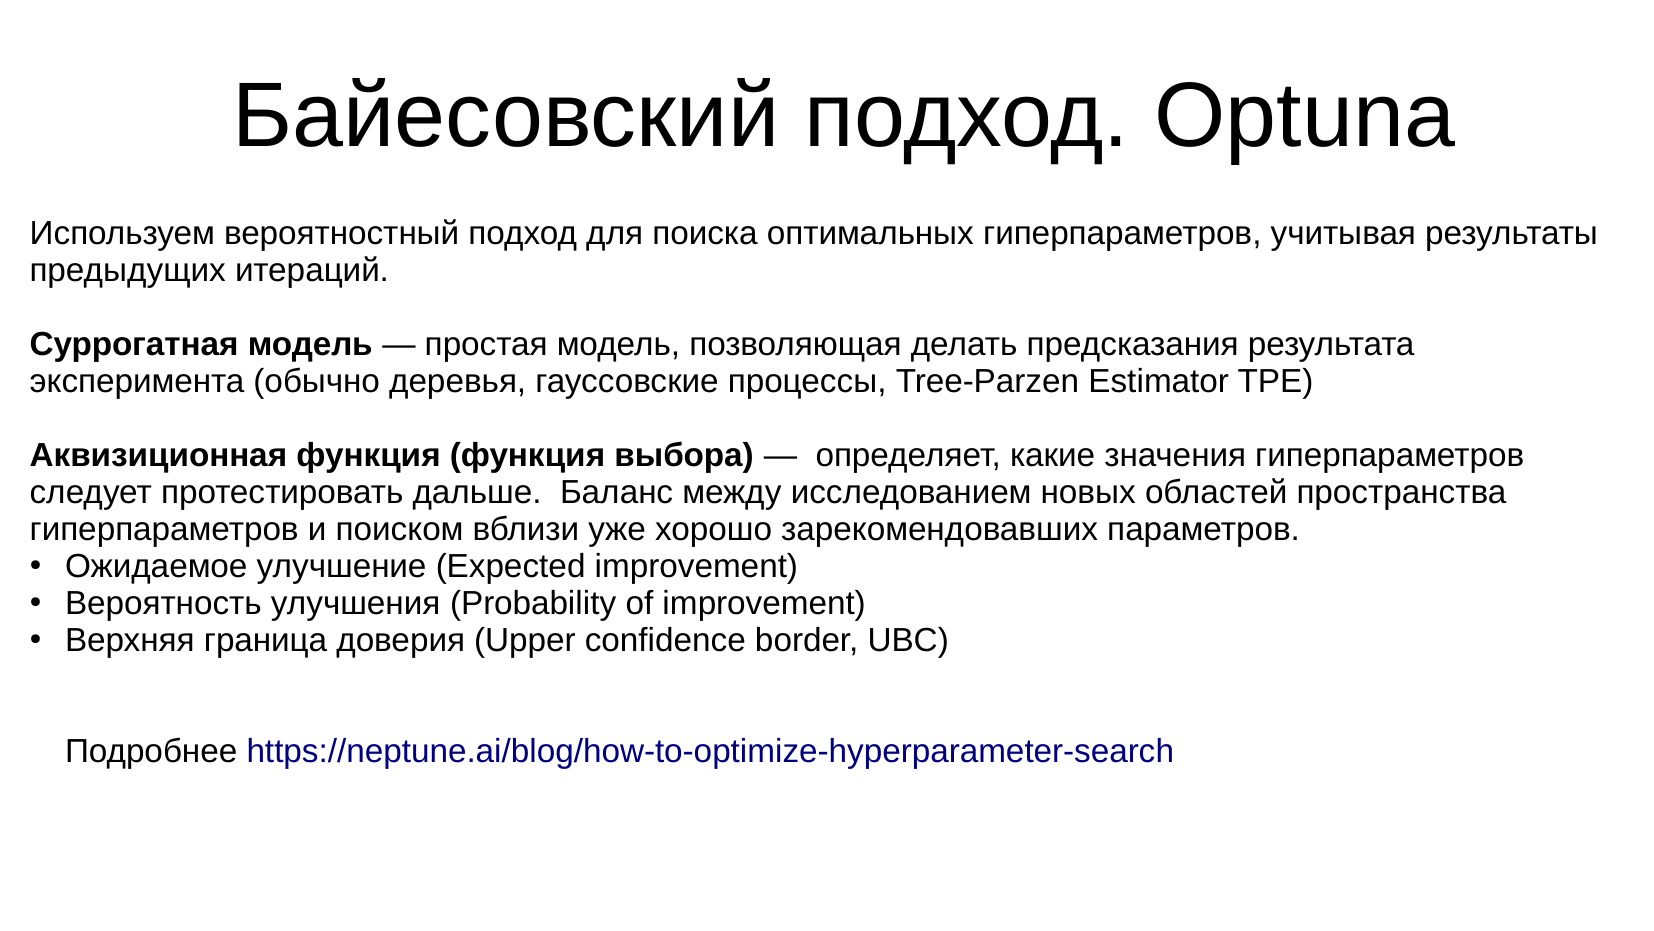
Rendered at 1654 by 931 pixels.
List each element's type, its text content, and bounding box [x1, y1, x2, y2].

title Байесовский подход. Optuna [82, 37, 1571, 193]
subtitle Используем вероятностный подход для поиска оптимальных гиперпараметров, учитывая результаты предыдущих итераций. Суррогатная модель — простая модель, позволяющая делать предсказания результата эксперимента (обычно деревья, гауссовские процессы, Tree-Parzen Estimator TPE) Аквизиционная функция (функция выбора) — определяет, какие значения гиперпараметров следует протестировать дальше. Баланс между исследованием новых областей пространства гиперпараметров и поиском вблизи уже хорошо зарекомендовавших параметров. Ожидаемое улучшение (Expected improvement) Вероятность улучшения (Probability of improvement) Верхняя граница доверия (Upper confidence border, UBC) Подробнее https://neptune.ai/blog/how-to-optimize-hyperparameter-search [29, 177, 1625, 904]
